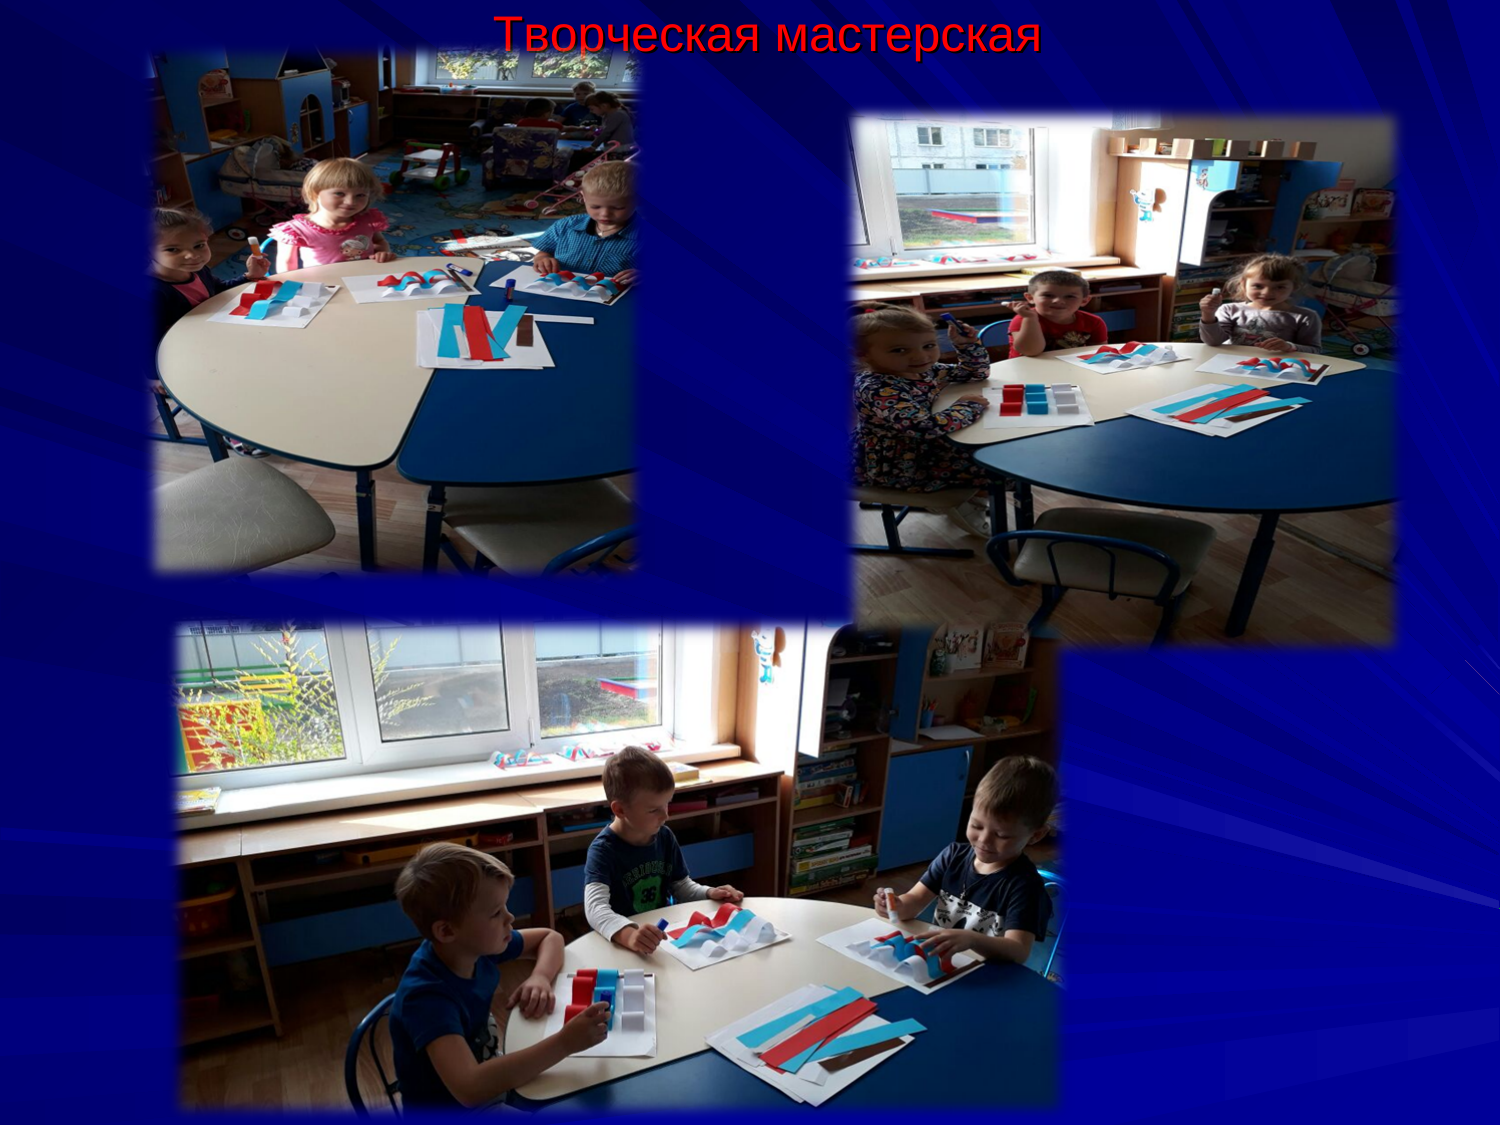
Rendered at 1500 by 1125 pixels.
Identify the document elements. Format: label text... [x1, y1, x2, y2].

picture [137, 36, 652, 590]
title Творческая мастерская [75, 0, 1426, 63]
picture [161, 98, 1413, 1125]
